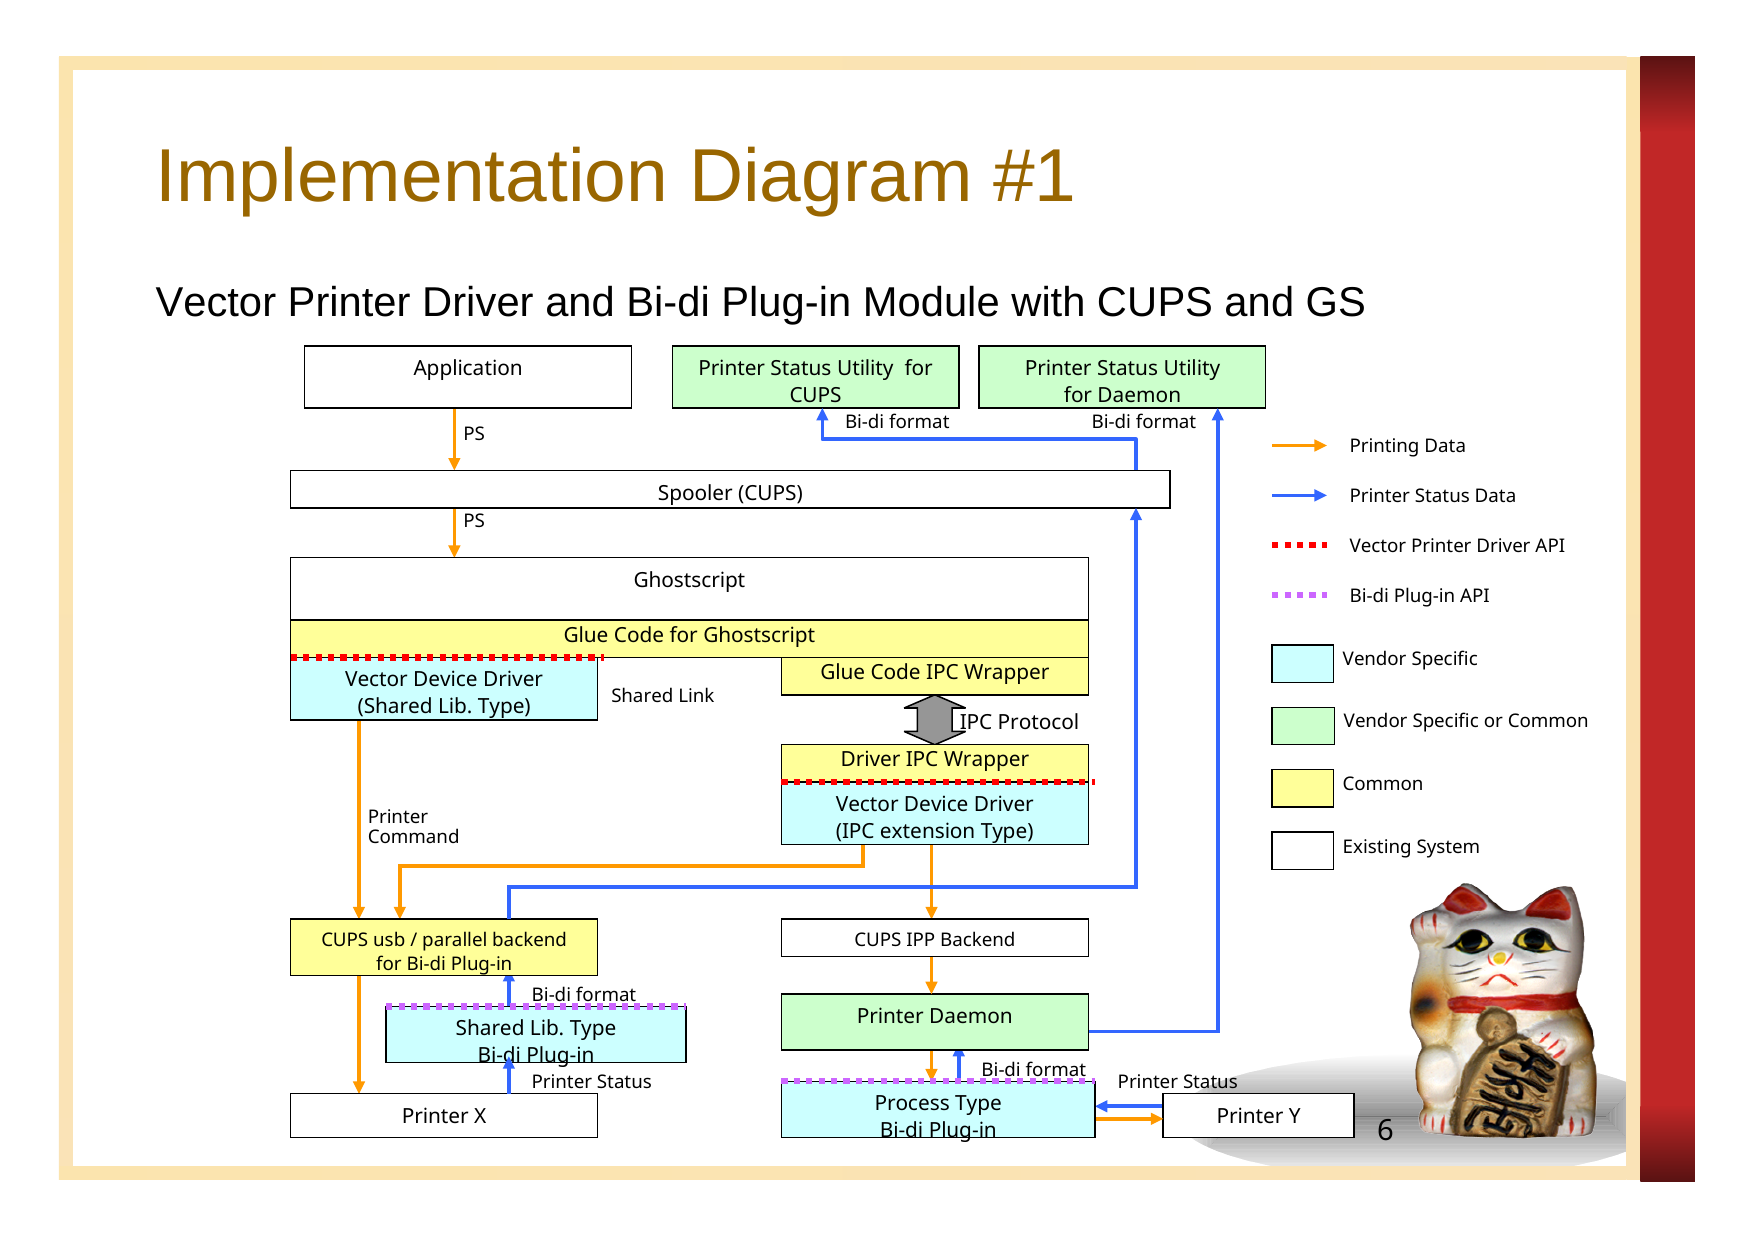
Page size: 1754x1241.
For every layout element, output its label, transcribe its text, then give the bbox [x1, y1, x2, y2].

text_box [1272, 769, 1334, 807]
text_box Vendor Specific [1333, 645, 1518, 683]
text_box [1272, 831, 1334, 870]
text_box Vendor Specific or Common [1334, 707, 1627, 746]
text_box Printer Status [522, 1068, 748, 1094]
text_box Existing System [1333, 833, 1600, 871]
text_box Shared Lib. Type Bi-di Plug-in [567, 1057, 687, 1063]
text_box Bi-di Plug-in API [1340, 582, 1619, 621]
text_box Printer Y [1163, 1093, 1355, 1138]
text_box Common [1333, 770, 1457, 809]
text_box [1272, 707, 1334, 745]
text_box Bi-di format [972, 1057, 1198, 1082]
title Implementation Diagram #1 [140, 104, 1614, 247]
list Vector Printer Driver and Bi-di Plug-in Module with CUPS and GS [140, 270, 1614, 1057]
picture [1404, 1057, 1601, 1141]
text_box Printer Status [1108, 1068, 1334, 1094]
text_box Printer Status Data [1340, 482, 1619, 521]
text_box Vector Printer Driver API [1340, 532, 1619, 571]
text_box Process Type Bi-di Plug-in [781, 1081, 1096, 1138]
text_box [1272, 644, 1334, 683]
text_box CUPS IPP Backend [781, 919, 1089, 957]
text_box Printer X [290, 1093, 598, 1138]
text_box Printing Data [1340, 432, 1619, 471]
text_box Shared Lib. Type Bi-di Plug-in [386, 1057, 505, 1063]
